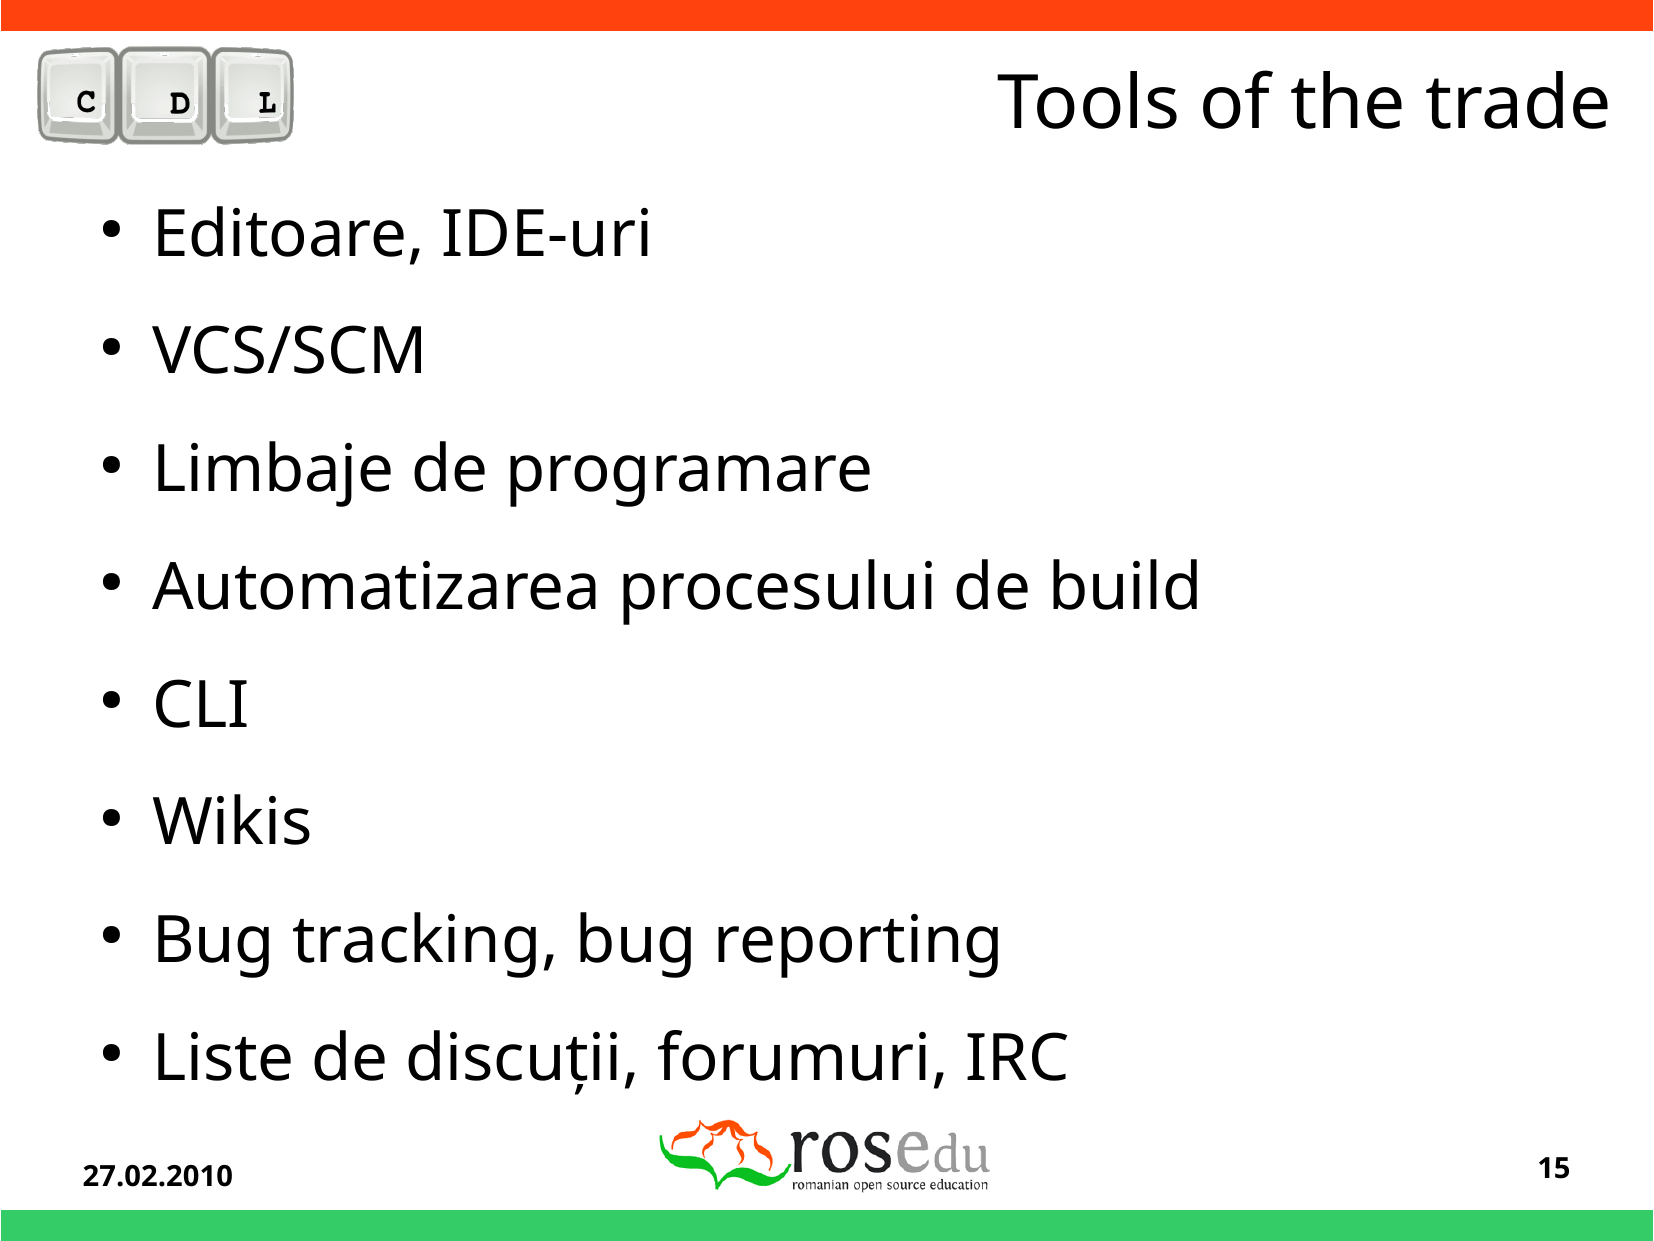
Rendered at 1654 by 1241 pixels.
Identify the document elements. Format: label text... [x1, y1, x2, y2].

list Editoare, IDE-uri VCS/SCM Limbaje de programare Automatizarea procesului de build CLI Wikis Bug tracking, bug reporting Liste de discuții, forumuri, IRC [82, 182, 1571, 1104]
picture [37, 46, 294, 145]
title Tools of the trade [300, 52, 1613, 146]
picture [656, 1104, 1005, 1209]
